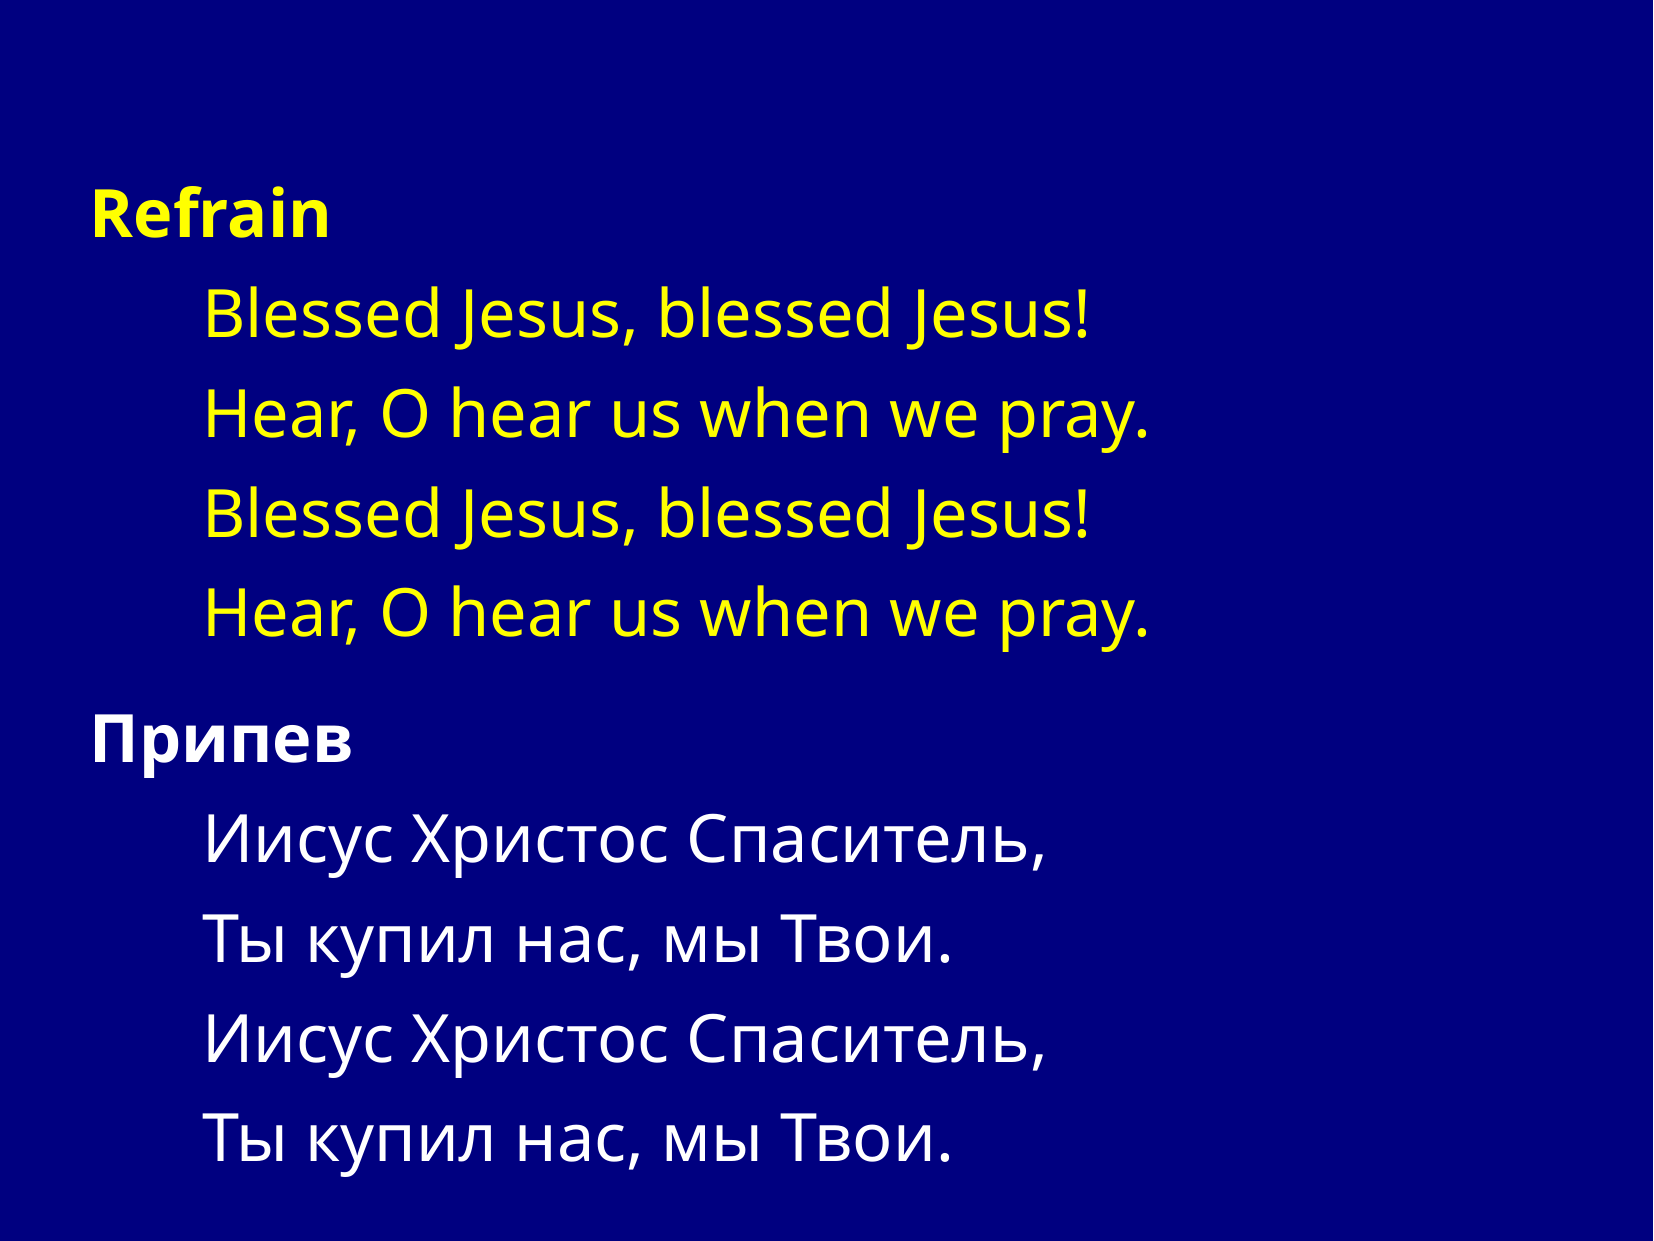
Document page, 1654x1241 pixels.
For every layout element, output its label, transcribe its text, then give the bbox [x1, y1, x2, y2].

text_box Припев Иисус Христос Спаситель, Ты купил нас, мы Твои. Иисус Христос Спаситель, Ты купил нас, мы Твои. [75, 675, 1576, 1163]
text_box Refrain Blessed Jesus, blessed Jesus! Hear, O hear us when we pray. Blessed Jesus, blessed Jesus! Hear, O hear us when we pray. [75, 150, 1576, 638]
